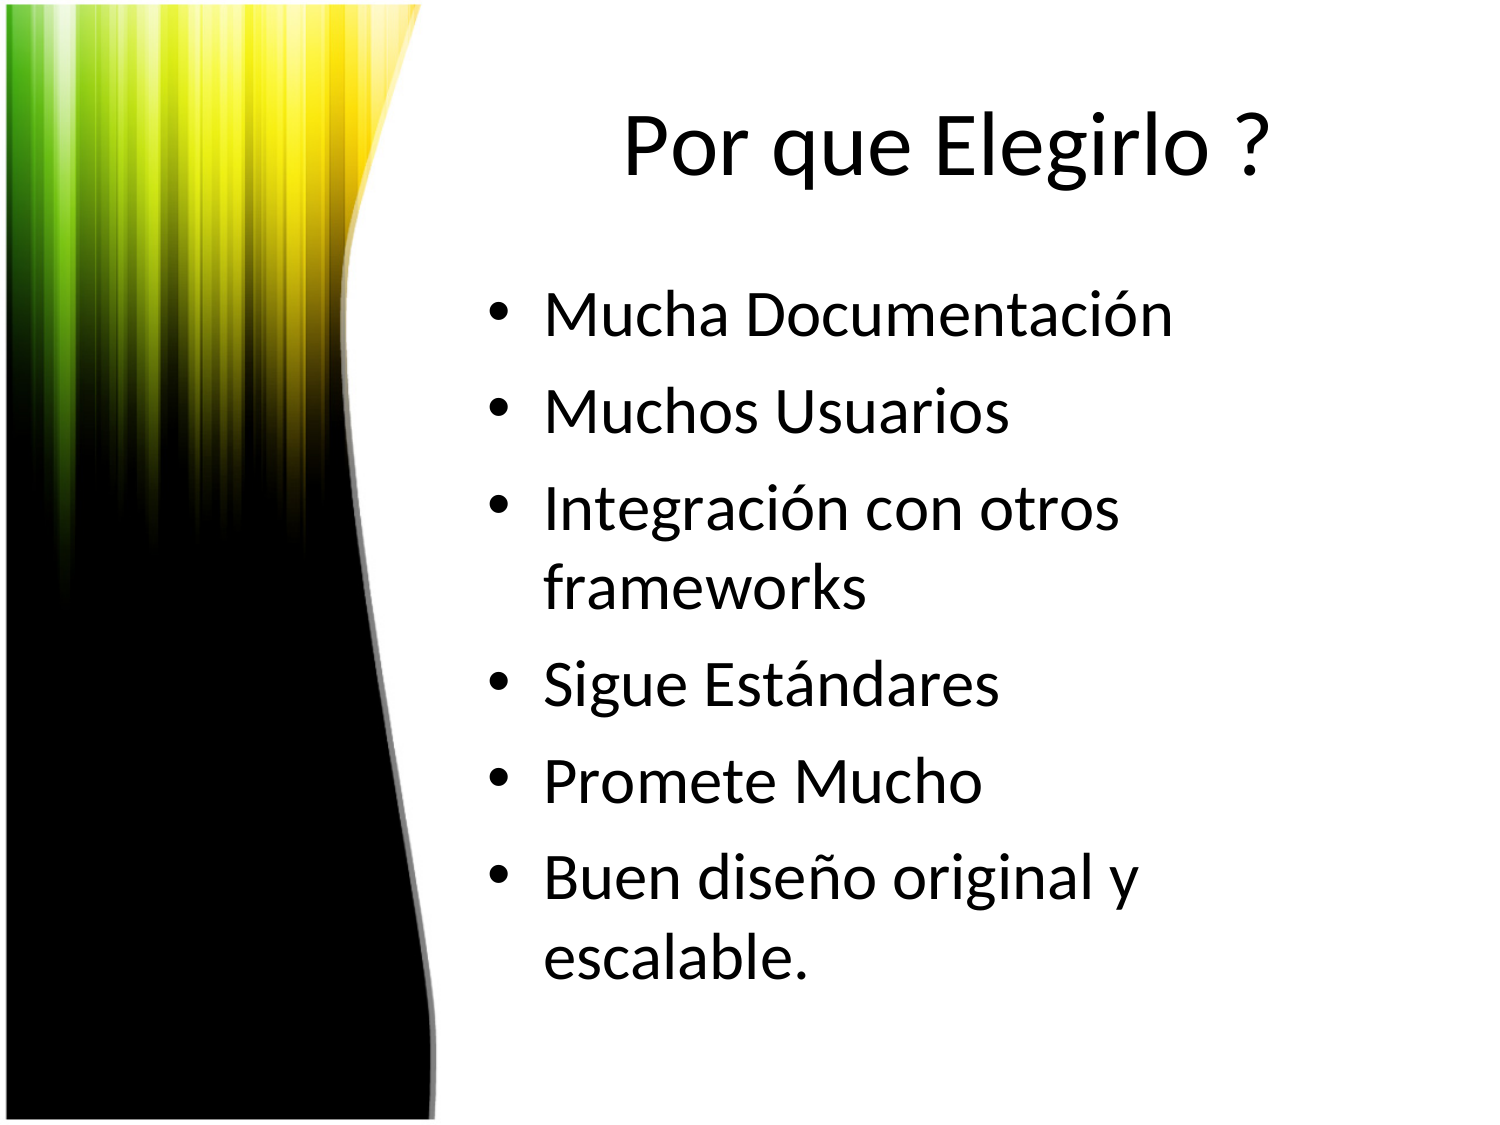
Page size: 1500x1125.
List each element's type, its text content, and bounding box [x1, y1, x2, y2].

title Por que Elegirlo ? [472, 20, 1426, 257]
list Mucha Documentación Muchos Usuarios Integración con otros frameworks Sigue Estándares Promete Mucho Buen diseño original y escalable. [472, 262, 1426, 1006]
picture [0, 0, 1500, 1125]
